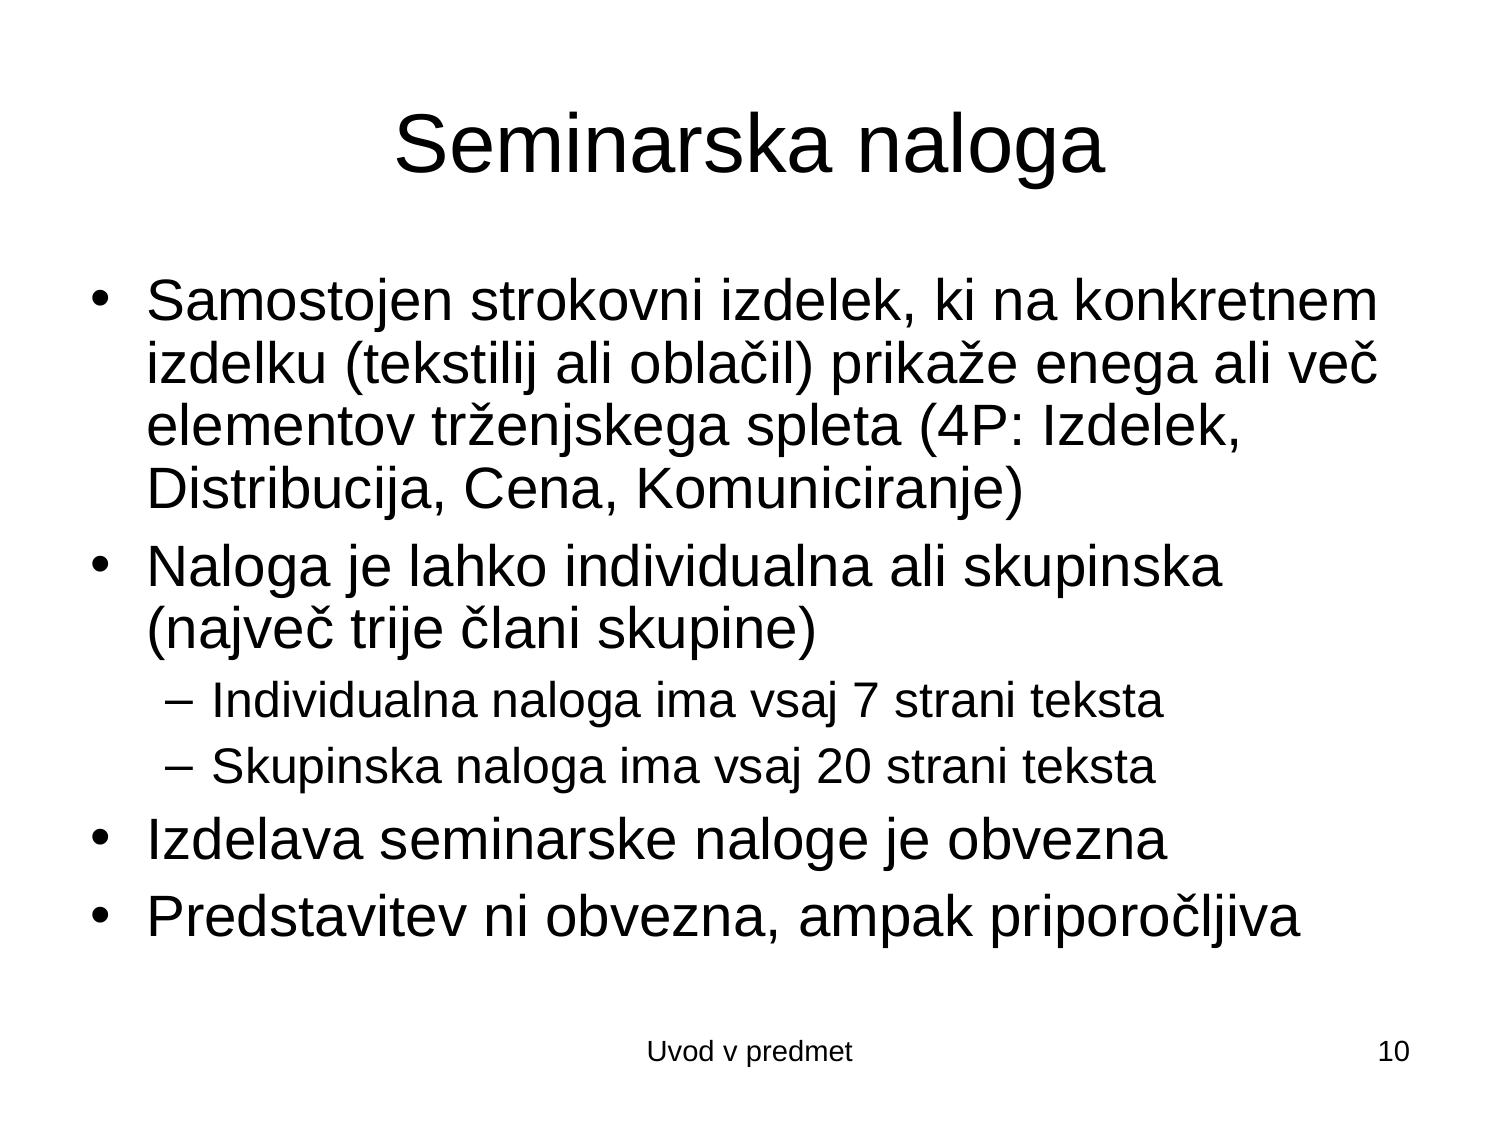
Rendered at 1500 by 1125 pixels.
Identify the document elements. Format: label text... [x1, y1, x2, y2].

title Seminarska naloga [75, 45, 1426, 233]
text_box <number> [1074, 1024, 1426, 1103]
list Samostojen strokovni izdelek, ki na konkretnem izdelku (tekstilij ali oblačil) prikaže enega ali več elementov trženjskega spleta (4P: Izdelek, Distribucija, Cena, Komuniciranje) Naloga je lahko individualna ali skupinska (največ trije člani skupine) Individualna naloga ima vsaj 7 strani teksta Skupinska naloga ima vsaj 20 strani teksta Izdelava seminarske naloge je obvezna Predstavitev ni obvezna, ampak priporočljiva [75, 262, 1426, 1006]
text_box Uvod v predmet [512, 1024, 988, 1103]
